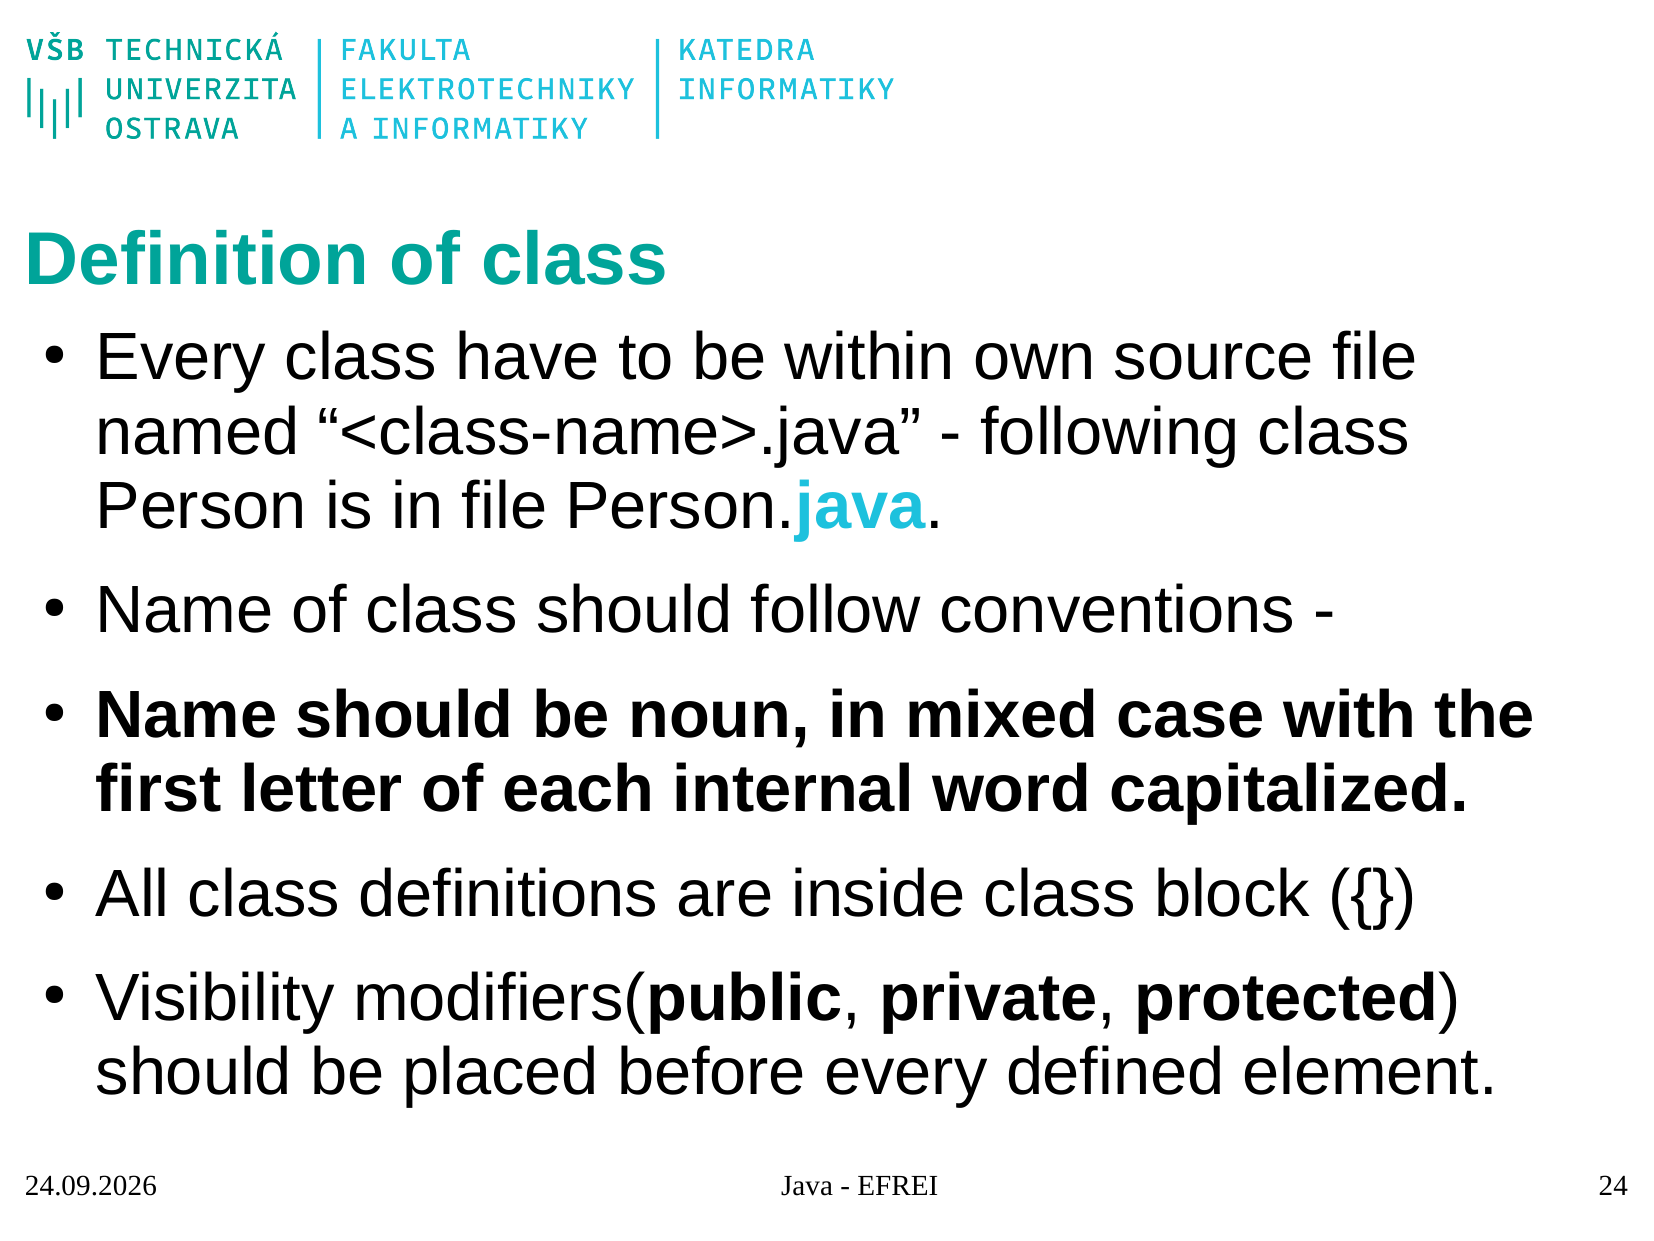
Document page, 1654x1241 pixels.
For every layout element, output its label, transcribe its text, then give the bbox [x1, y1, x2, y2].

list Every class have to be within own source file named “<class-name>.java” - following class Person is in file Person.java. Name of class should follow conventions - Name should be noun, in mixed case with the first letter of each internal word capitalized. All class definitions are inside class block ({}) Visibility modifiers(public, private, protected) should be placed before every defined element. [24, 318, 1629, 1146]
picture [26, 31, 894, 139]
title Definition of class [24, 169, 1629, 300]
